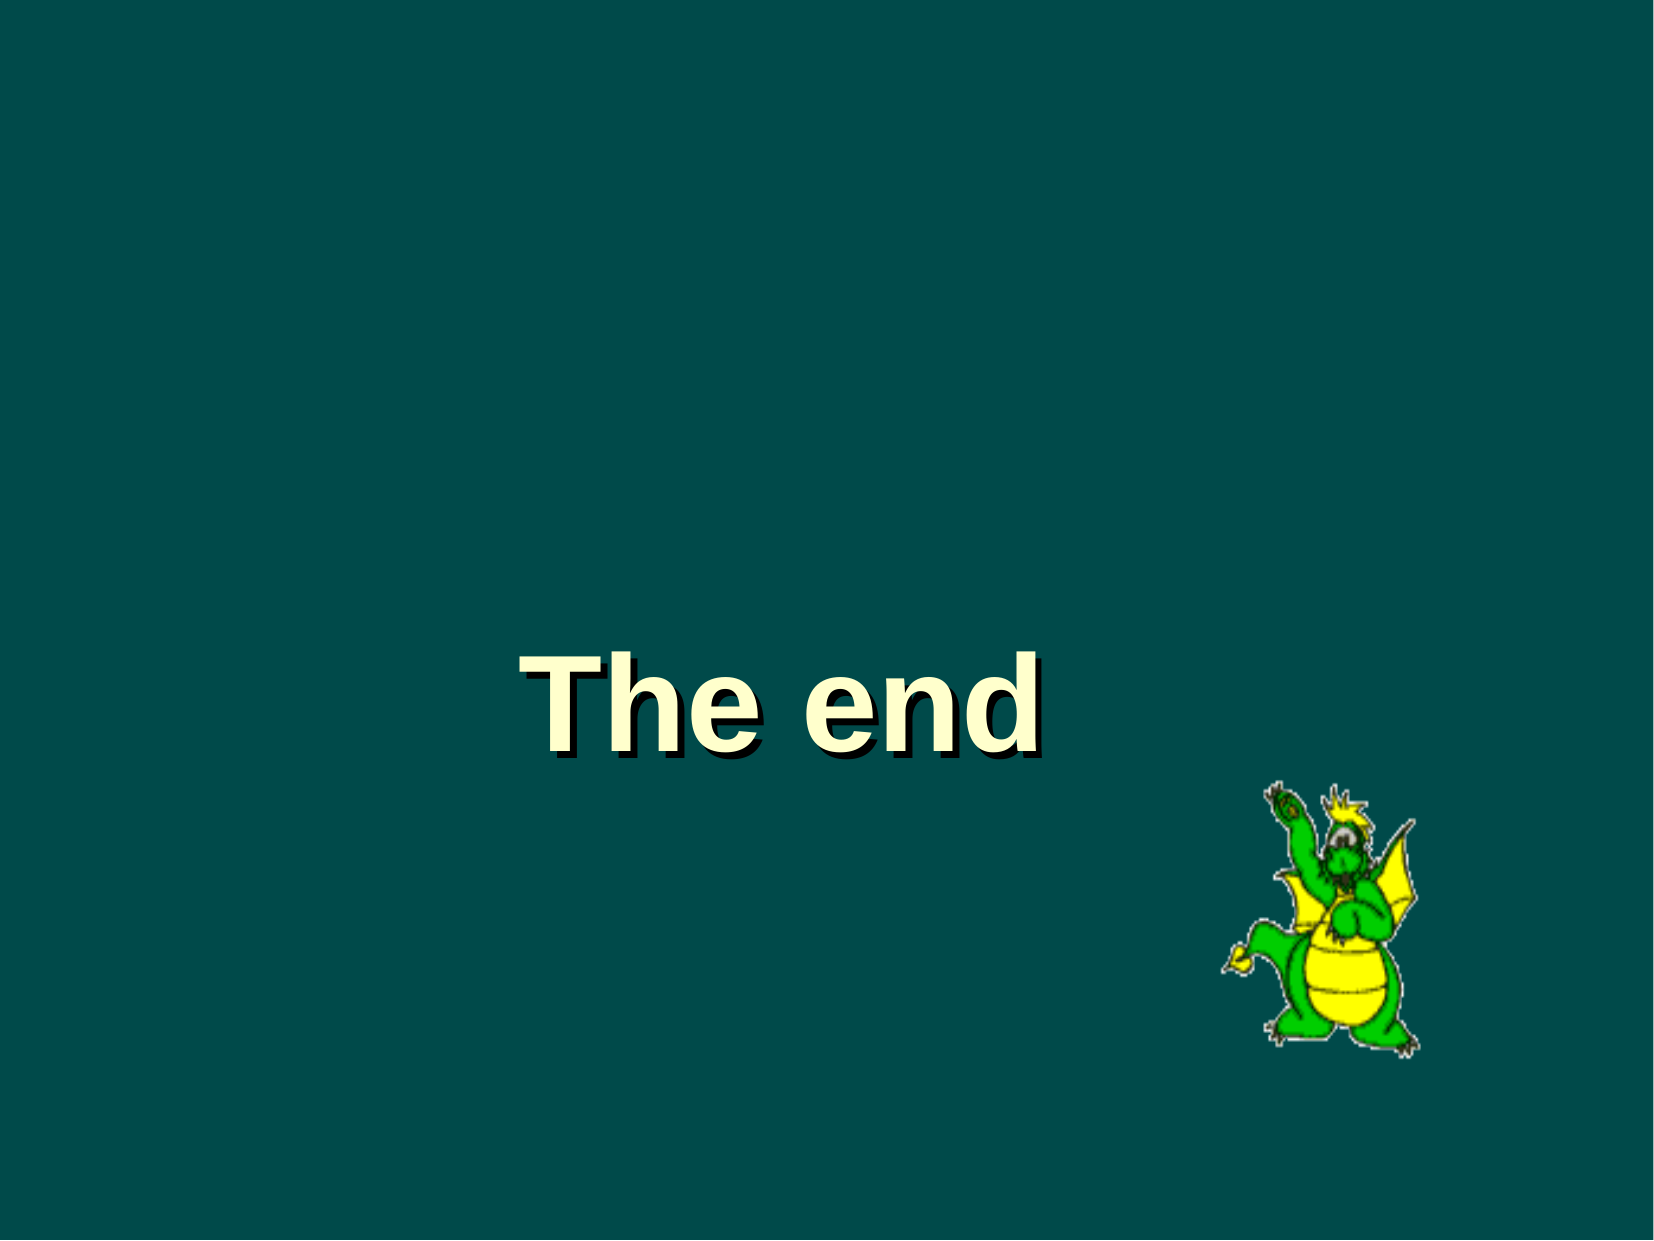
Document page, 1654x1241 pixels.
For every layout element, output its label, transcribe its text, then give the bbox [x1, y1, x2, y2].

picture [1210, 738, 1447, 1182]
text_box The end [118, 620, 1447, 789]
